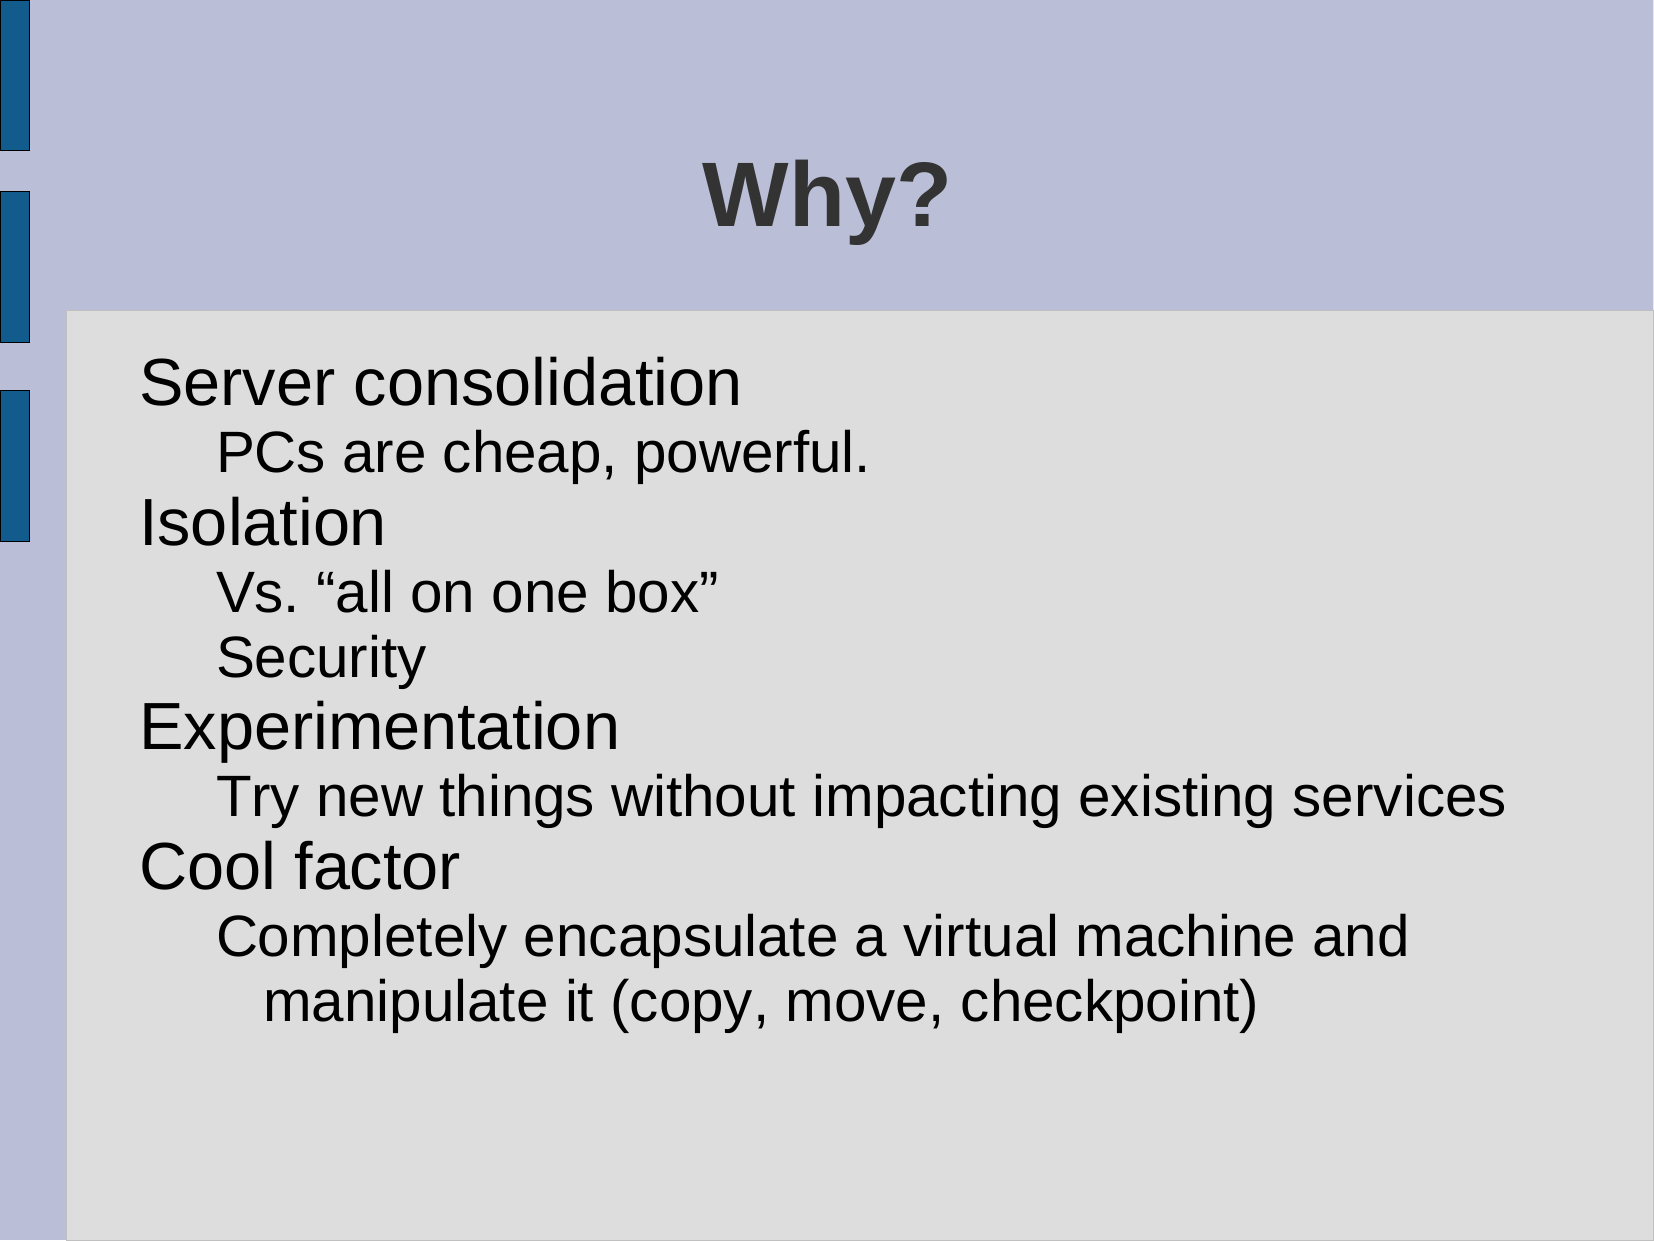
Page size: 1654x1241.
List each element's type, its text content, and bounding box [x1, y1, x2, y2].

title Why? [121, 91, 1534, 299]
list Server consolidation PCs are cheap, powerful. Isolation Vs. “all on one box” Security Experimentation Try new things without impacting existing services Cool factor Completely encapsulate a virtual machine and manipulate it (copy, move, checkpoint) [121, 344, 1534, 1127]
